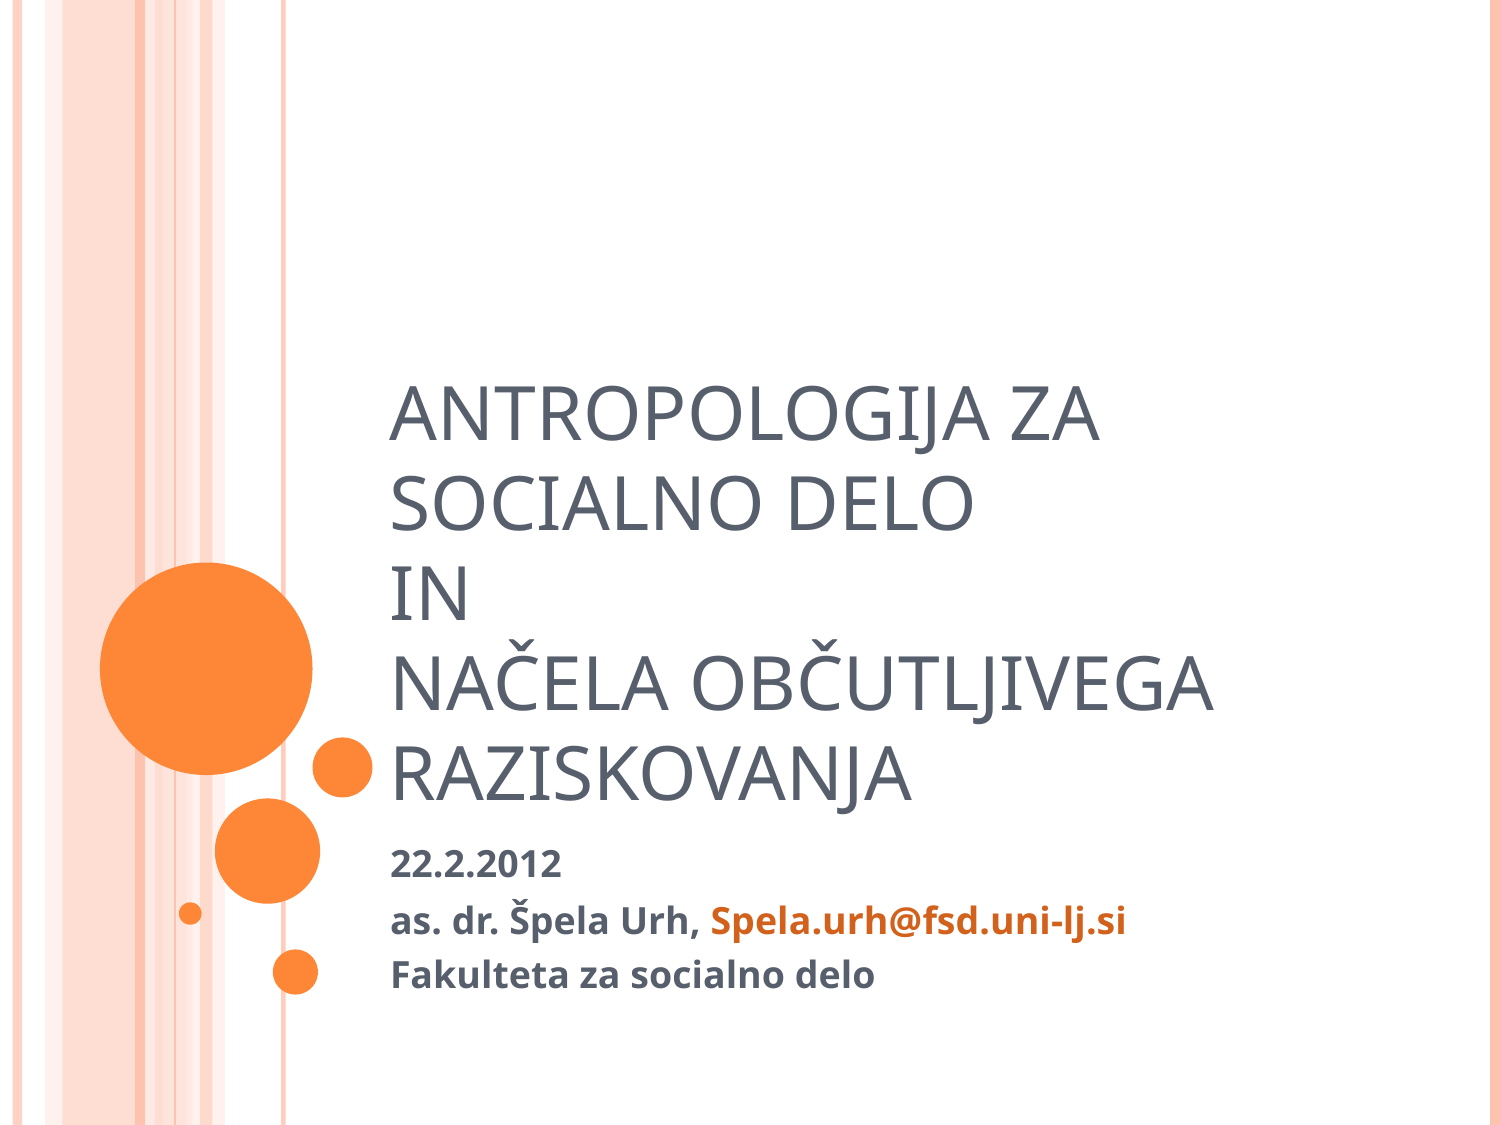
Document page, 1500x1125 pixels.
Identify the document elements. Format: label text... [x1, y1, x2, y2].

title ANTROPOLOGIJA ZA SOCIALNO DELO IN NAČELA OBČUTLJIVEGA RAZISKOVANJA [374, 324, 1388, 824]
text_box 22.2.2012 as. dr. Špela Urh, Spela.urh@fsd.uni-lj.si Fakulteta za socialno delo [374, 837, 1388, 1111]
